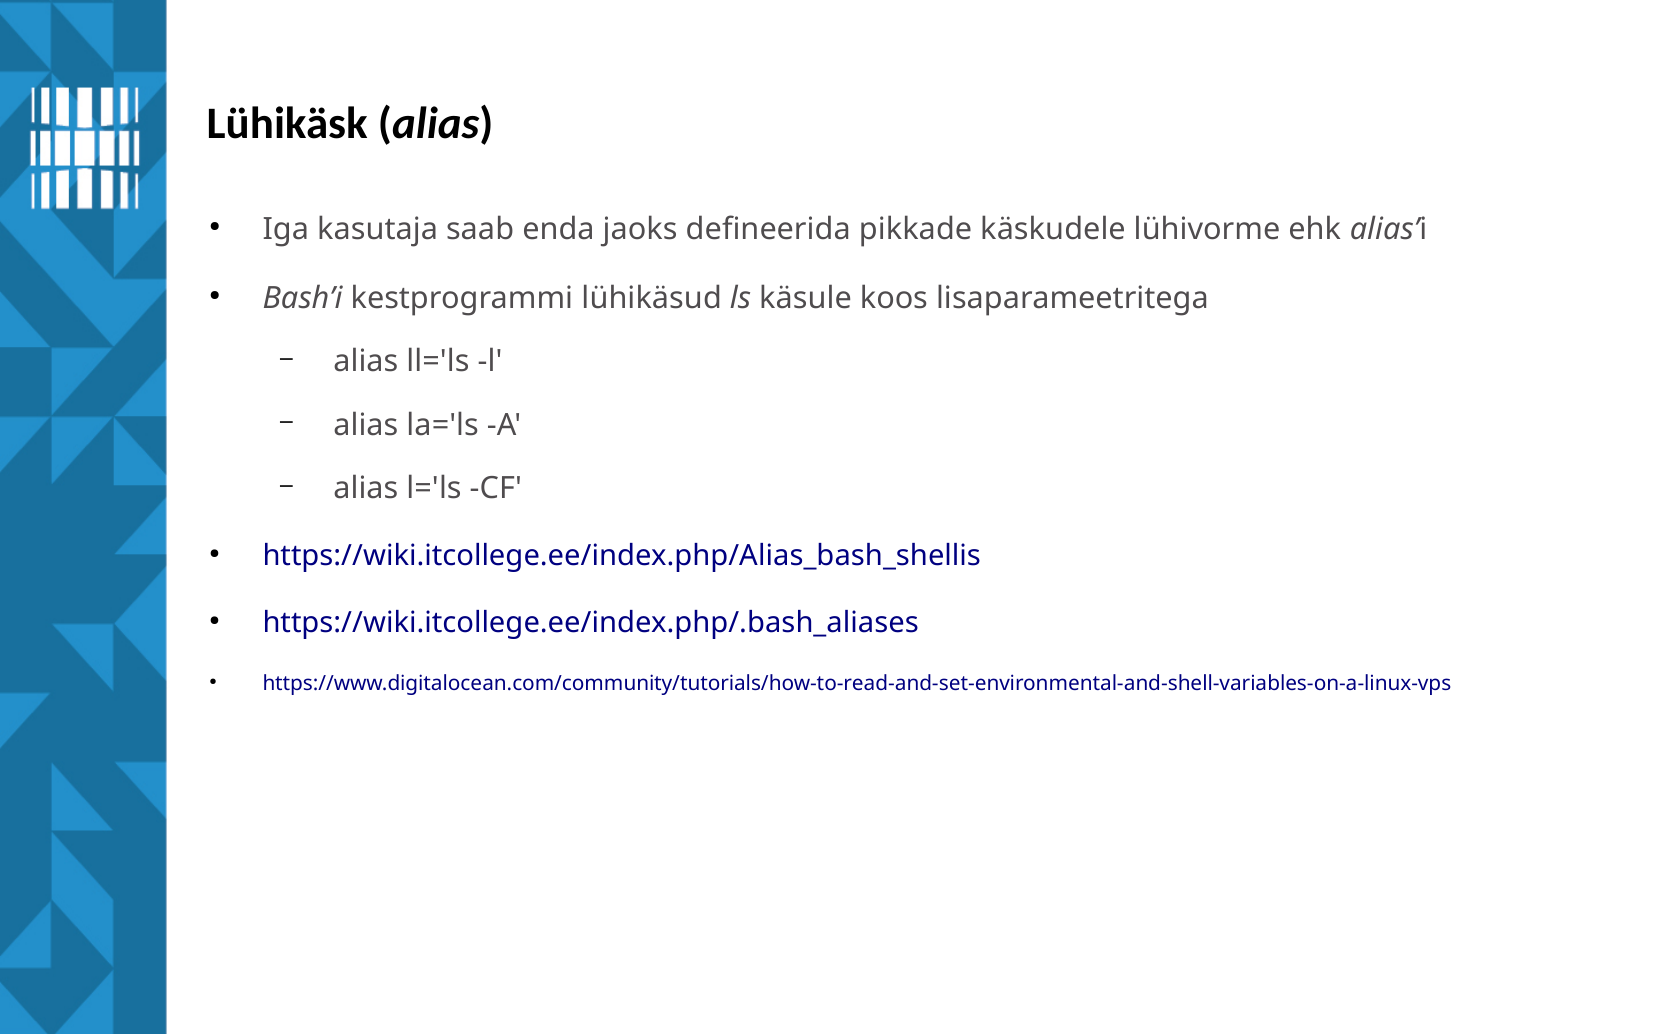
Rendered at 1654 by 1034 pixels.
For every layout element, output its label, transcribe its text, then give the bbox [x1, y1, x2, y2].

title Lühikäsk (alias) [206, 41, 1565, 206]
list Iga kasutaja saab enda jaoks defineerida pikkade käskudele lühivorme ehk alias’i Bash’i kestprogrammi lühikäsud ls käsule koos lisaparameetritega alias ll='ls -l' alias la='ls -A' alias l='ls -CF' https://wiki.itcollege.ee/index.php/Alias_bash_shellis https://wiki.itcollege.ee/index.php/.bash_aliases https://www.digitalocean.com/community/tutorials/how-to-read-and-set-environmental-and-shell-variables-on-a-linux-vps [191, 206, 1595, 798]
picture [42, 108, 132, 208]
